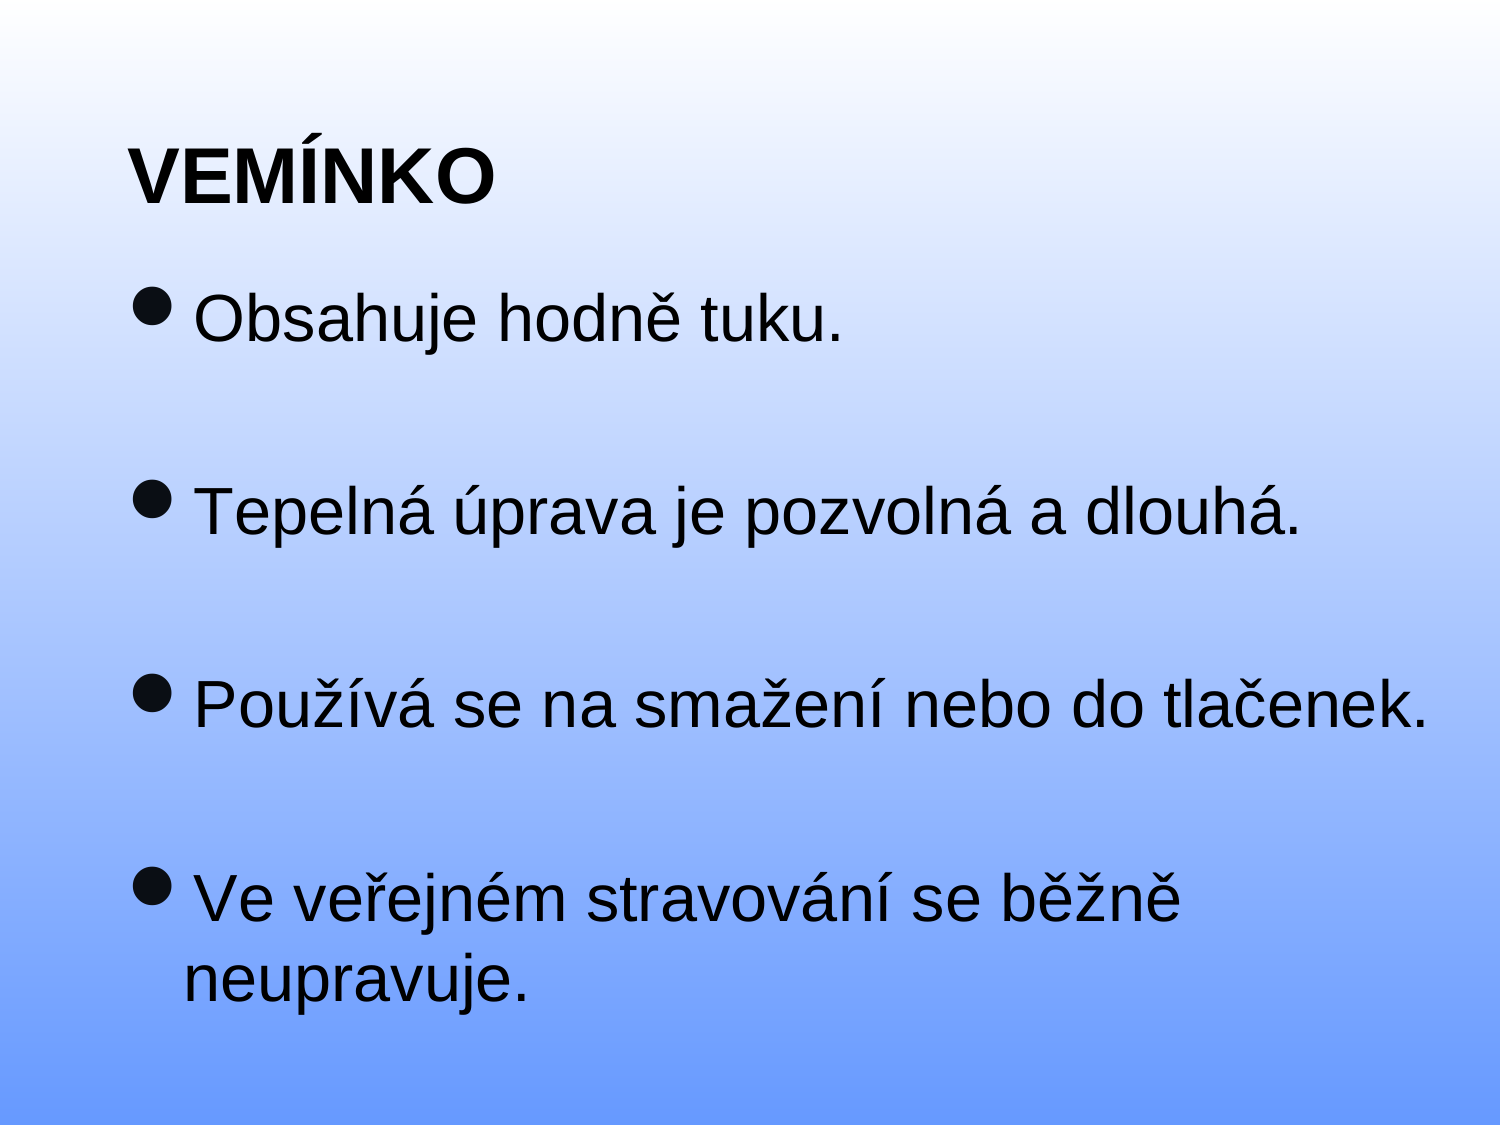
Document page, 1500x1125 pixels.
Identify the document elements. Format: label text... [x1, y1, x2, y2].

list Obsahuje hodně tuku. Tepelná úprava je pozvolná a dlouhá. Používá se na smažení nebo do tlačenek. Ve veřejném stravování se běžně neupravuje. [112, 267, 1459, 1125]
title VEMÍNKO [112, 78, 1463, 266]
